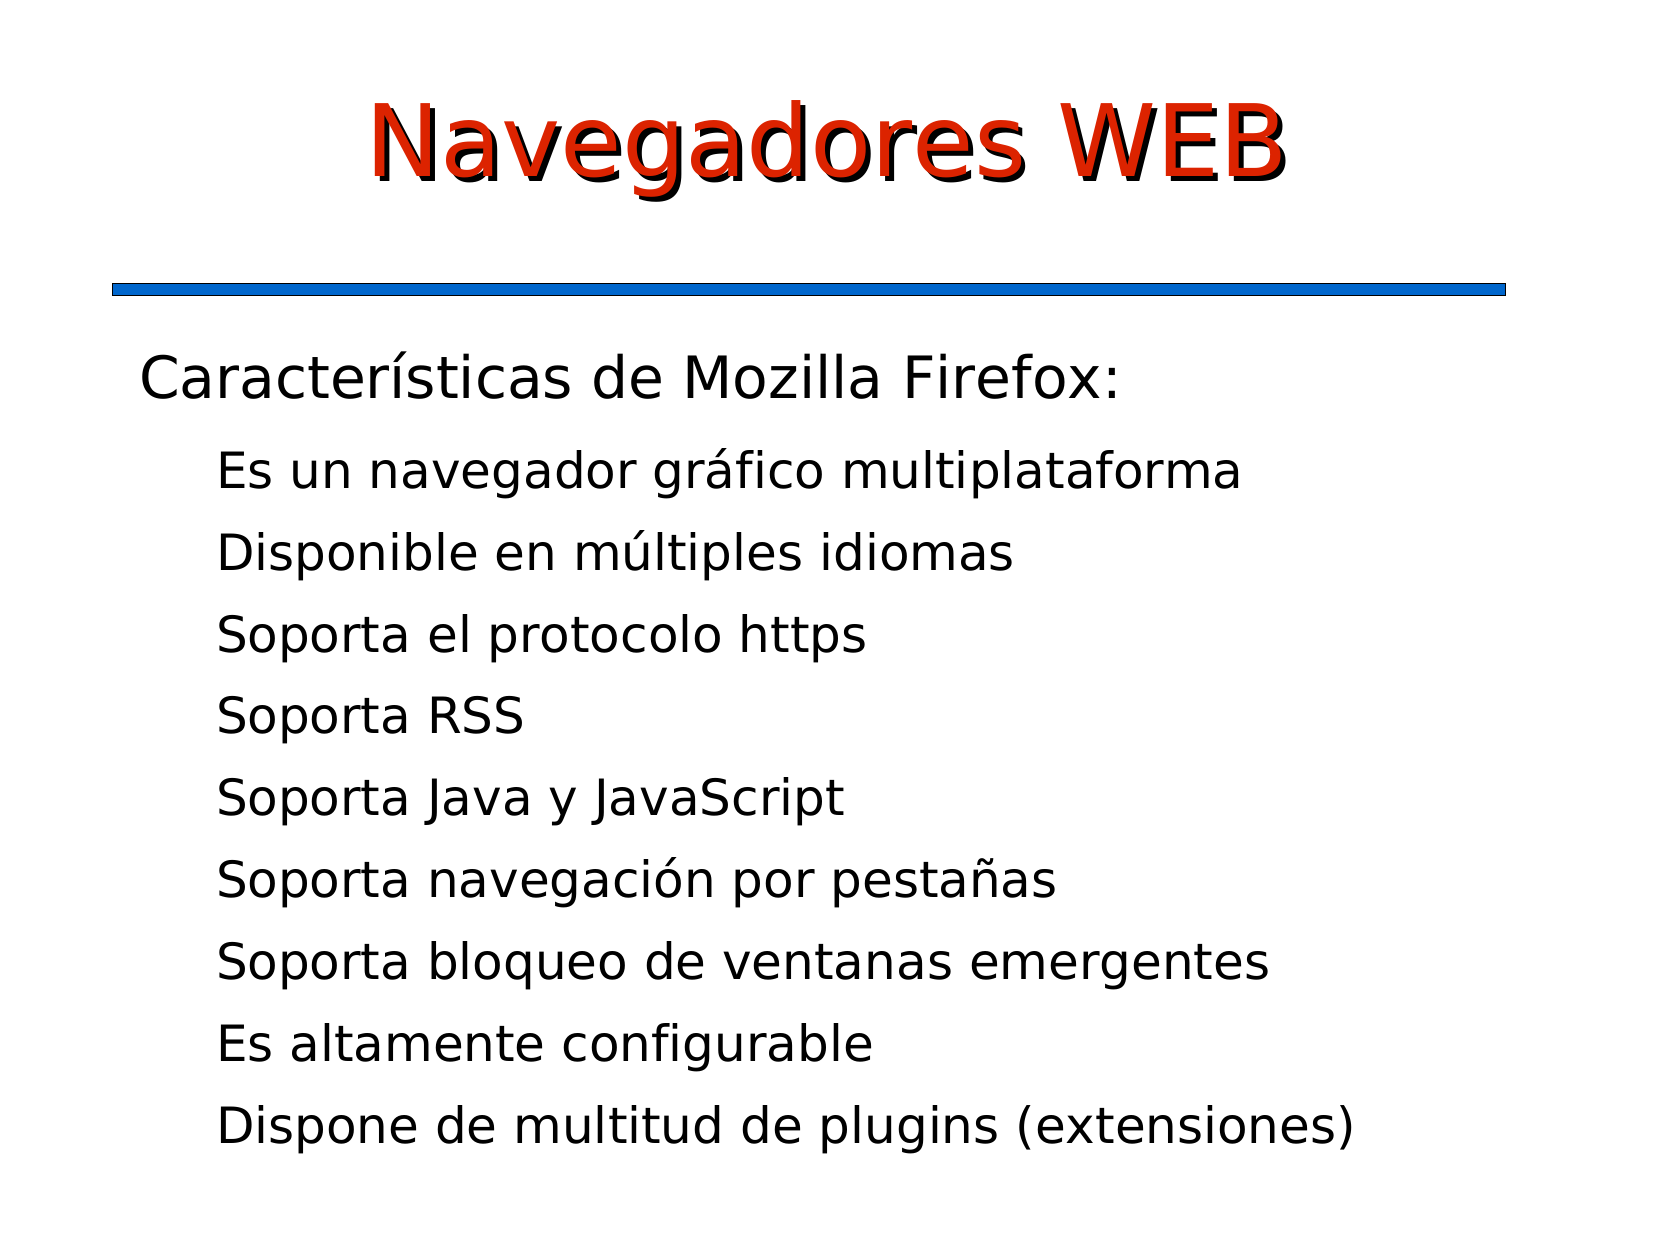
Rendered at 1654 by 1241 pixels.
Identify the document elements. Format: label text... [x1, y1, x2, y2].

title Navegadores WEB [121, 37, 1534, 246]
list Características de Mozilla Firefox: Es un navegador gráfico multiplataforma Disponible en múltiples idiomas Soporta el protocolo https Soporta RSS Soporta Java y JavaScript Soporta navegación por pestañas Soporta bloqueo de ventanas emergentes Es altamente configurable Dispone de multitud de plugins (extensiones) [121, 344, 1565, 1156]
